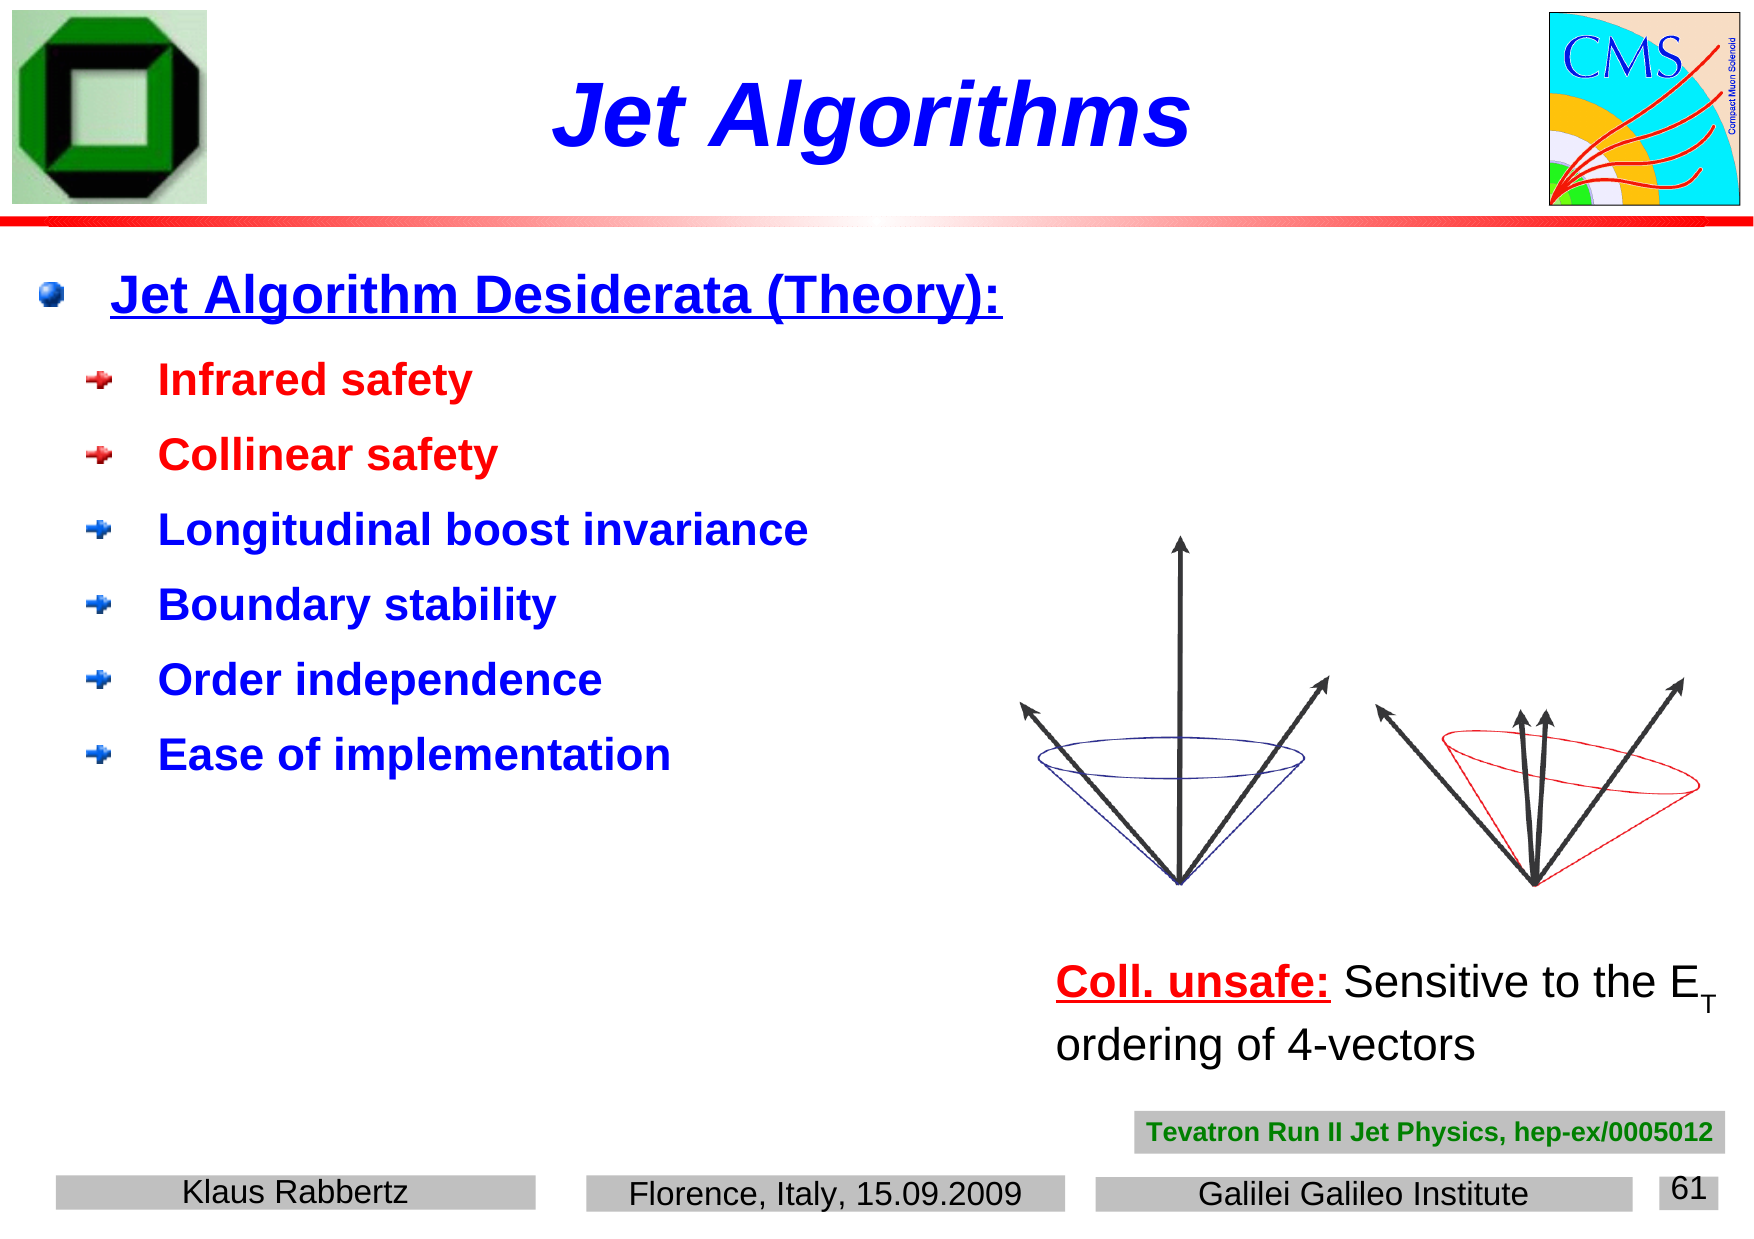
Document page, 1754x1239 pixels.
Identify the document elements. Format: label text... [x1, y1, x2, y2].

picture [1548, 11, 1741, 206]
text_box Tevatron Run II Jet Physics, hep-ex/0005012 [1134, 1110, 1724, 1154]
picture [1367, 663, 1708, 893]
picture [12, 10, 207, 204]
title Jet Algorithms [220, 27, 1525, 202]
text_box Coll. unsafe: Sensitive to the ET ordering of 4-vectors [1043, 950, 1741, 1077]
picture [1009, 528, 1338, 892]
list Jet Algorithm Desiderata (Theory): Infrared safety Collinear safety Longitudinal boost invariance Boundary stability Order independence Ease of implementation [27, 264, 1083, 827]
